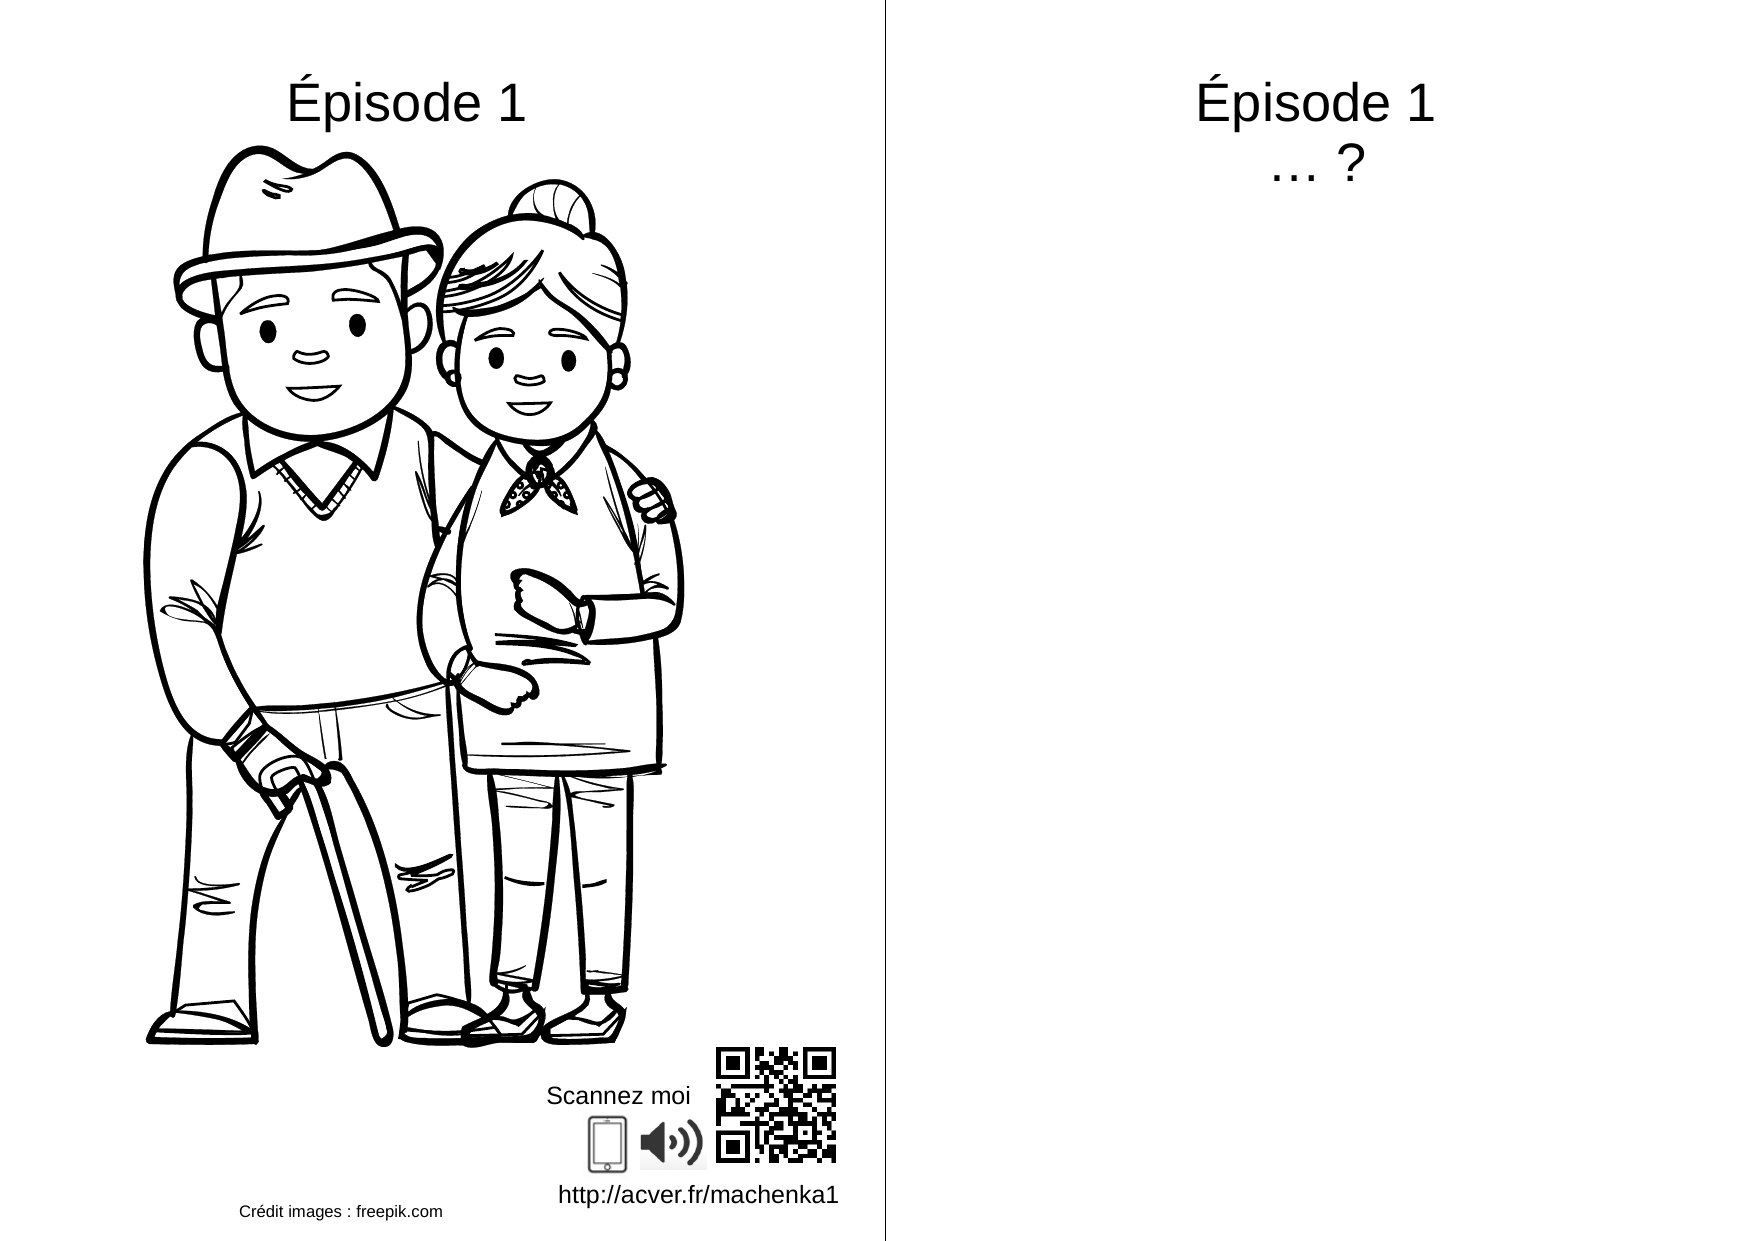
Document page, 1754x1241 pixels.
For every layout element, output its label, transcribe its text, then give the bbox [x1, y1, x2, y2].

picture [141, 144, 686, 1050]
text_box Scannez moi [531, 1074, 707, 1118]
text_box Épisode 1 [271, 64, 544, 141]
text_box http://acver.fr/machenka1 [543, 1173, 855, 1217]
text_box Crédit images : freepik.com [224, 1194, 815, 1229]
picture [578, 1027, 856, 1182]
text_box Épisode 1 … ? [1181, 64, 1453, 201]
